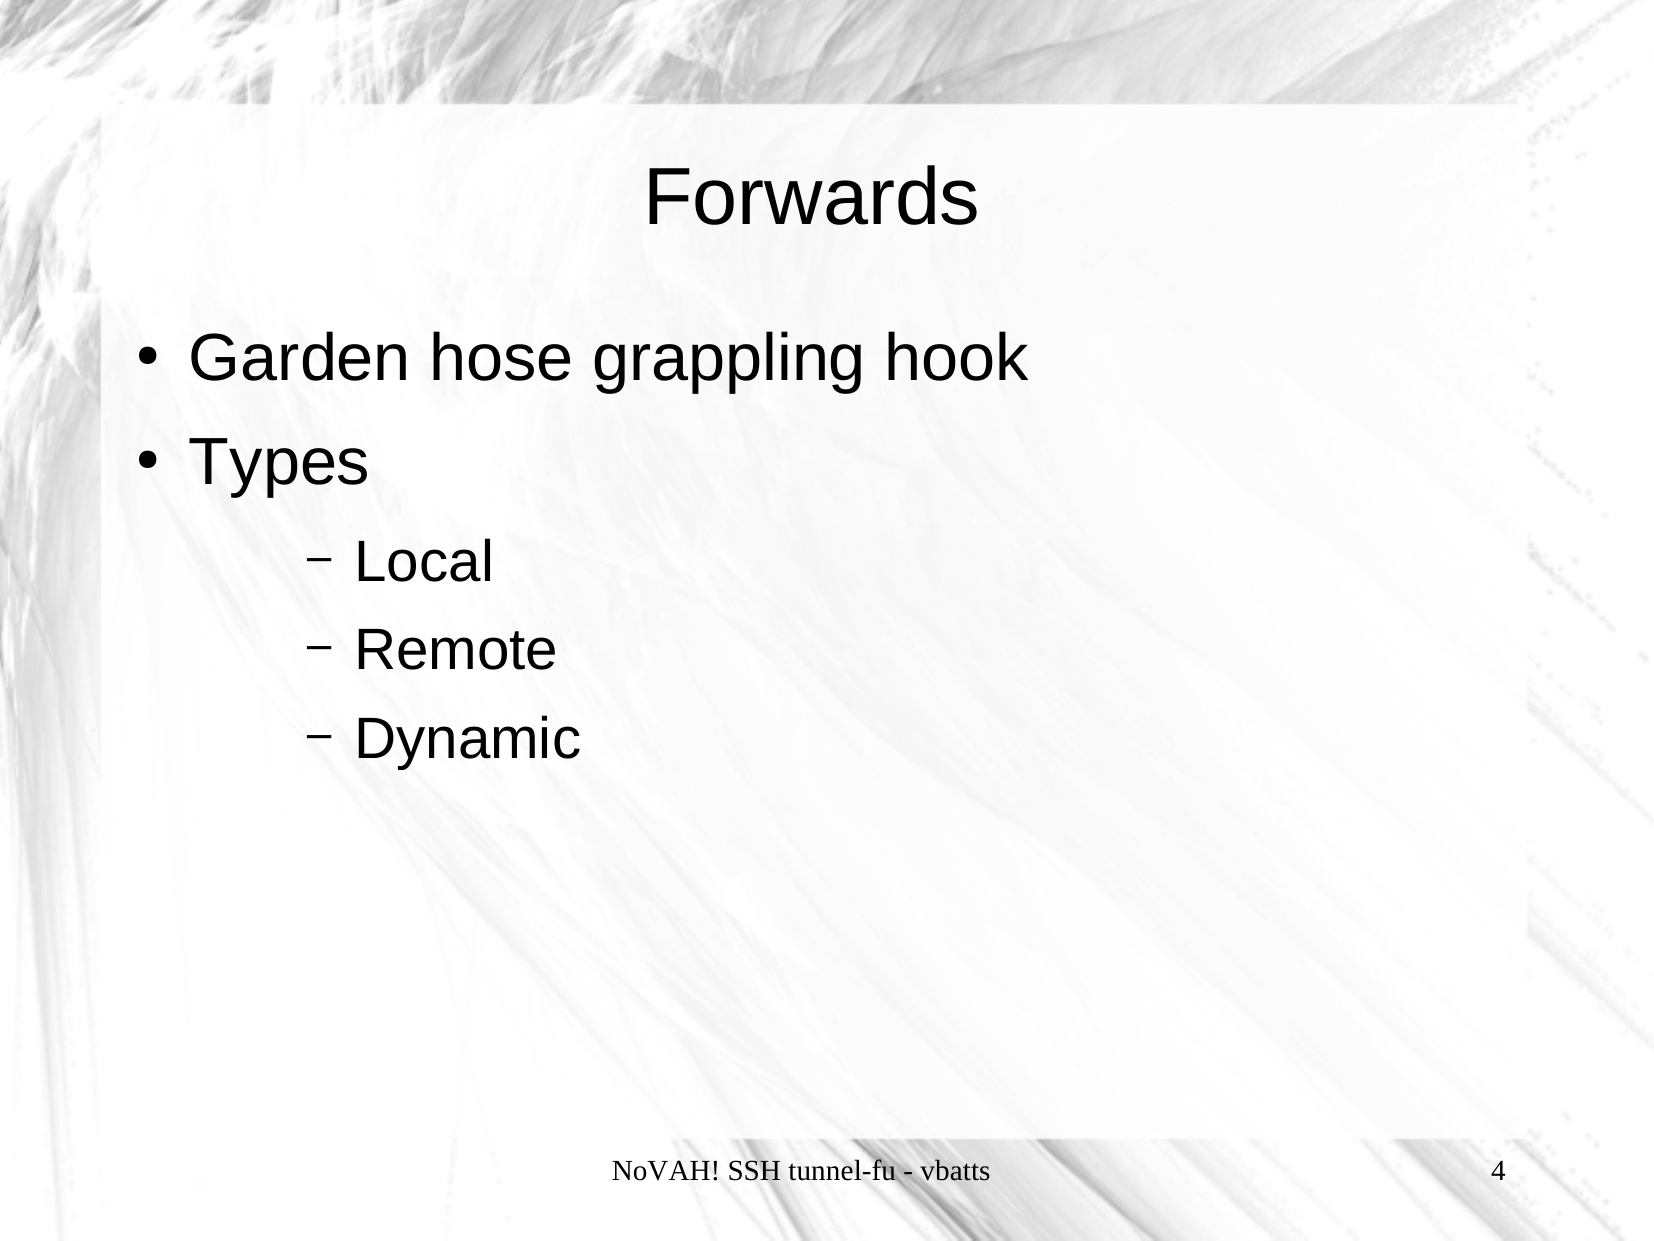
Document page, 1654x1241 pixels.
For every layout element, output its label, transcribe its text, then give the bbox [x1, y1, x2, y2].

picture [0, 0, 1654, 1241]
title Forwards [118, 112, 1506, 281]
list Garden hose grappling hook Types Local Remote Dynamic [118, 319, 1571, 1139]
